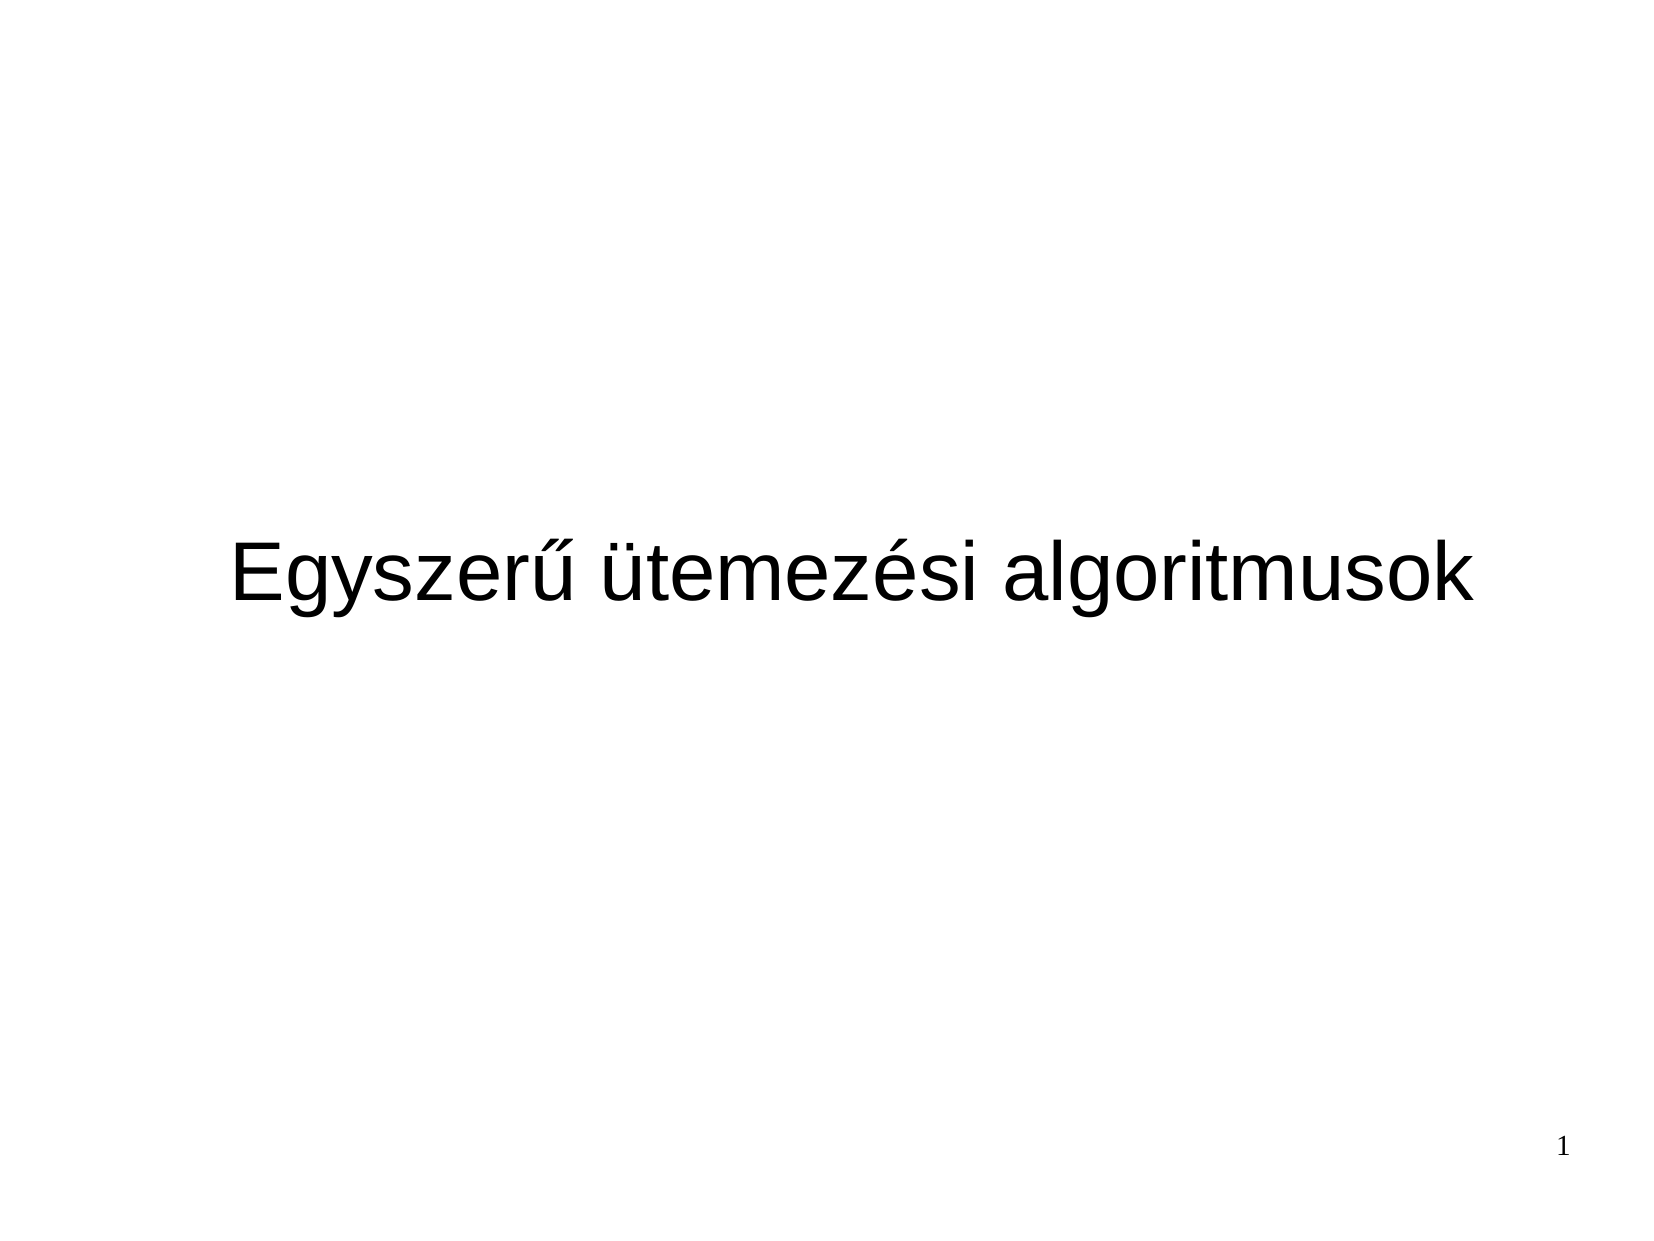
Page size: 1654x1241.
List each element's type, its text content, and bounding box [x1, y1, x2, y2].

text_box Egyszerű ütemezési algoritmusok [149, 463, 1556, 671]
